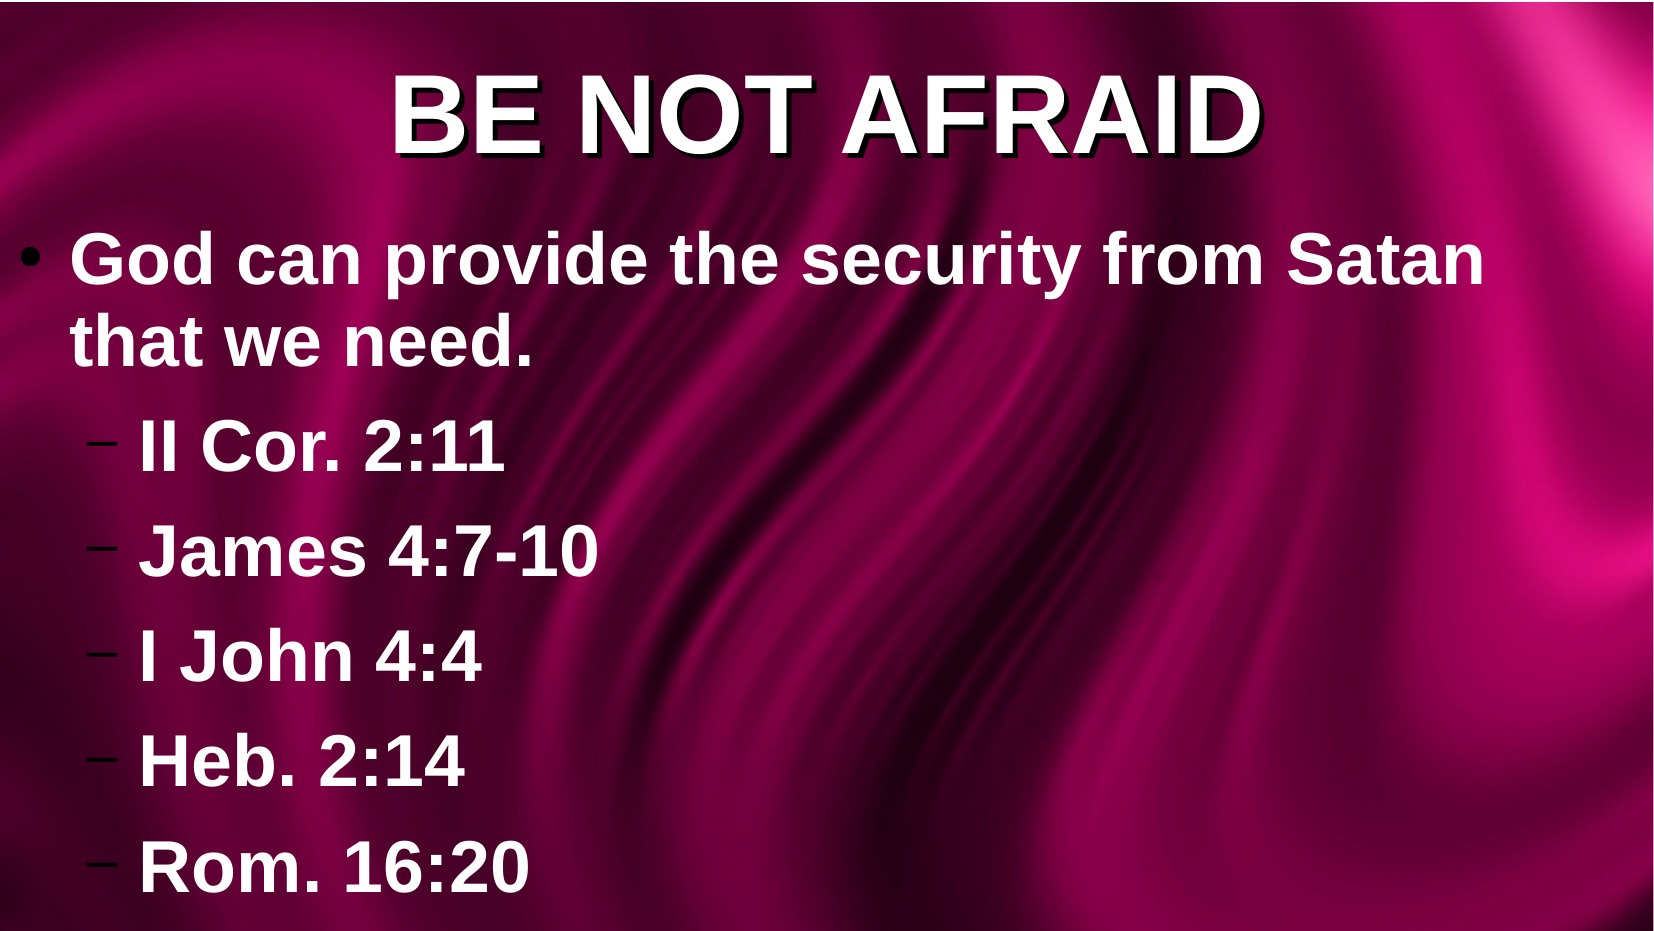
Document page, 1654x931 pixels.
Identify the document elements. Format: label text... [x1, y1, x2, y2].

picture [0, 2, 1654, 931]
title BE NOT AFRAID [82, 37, 1571, 193]
list God can provide the security from Satan that we need. II Cor. 2:11 James 4:7-10 I John 4:4 Heb. 2:14 Rom. 16:20 [0, 217, 1636, 916]
